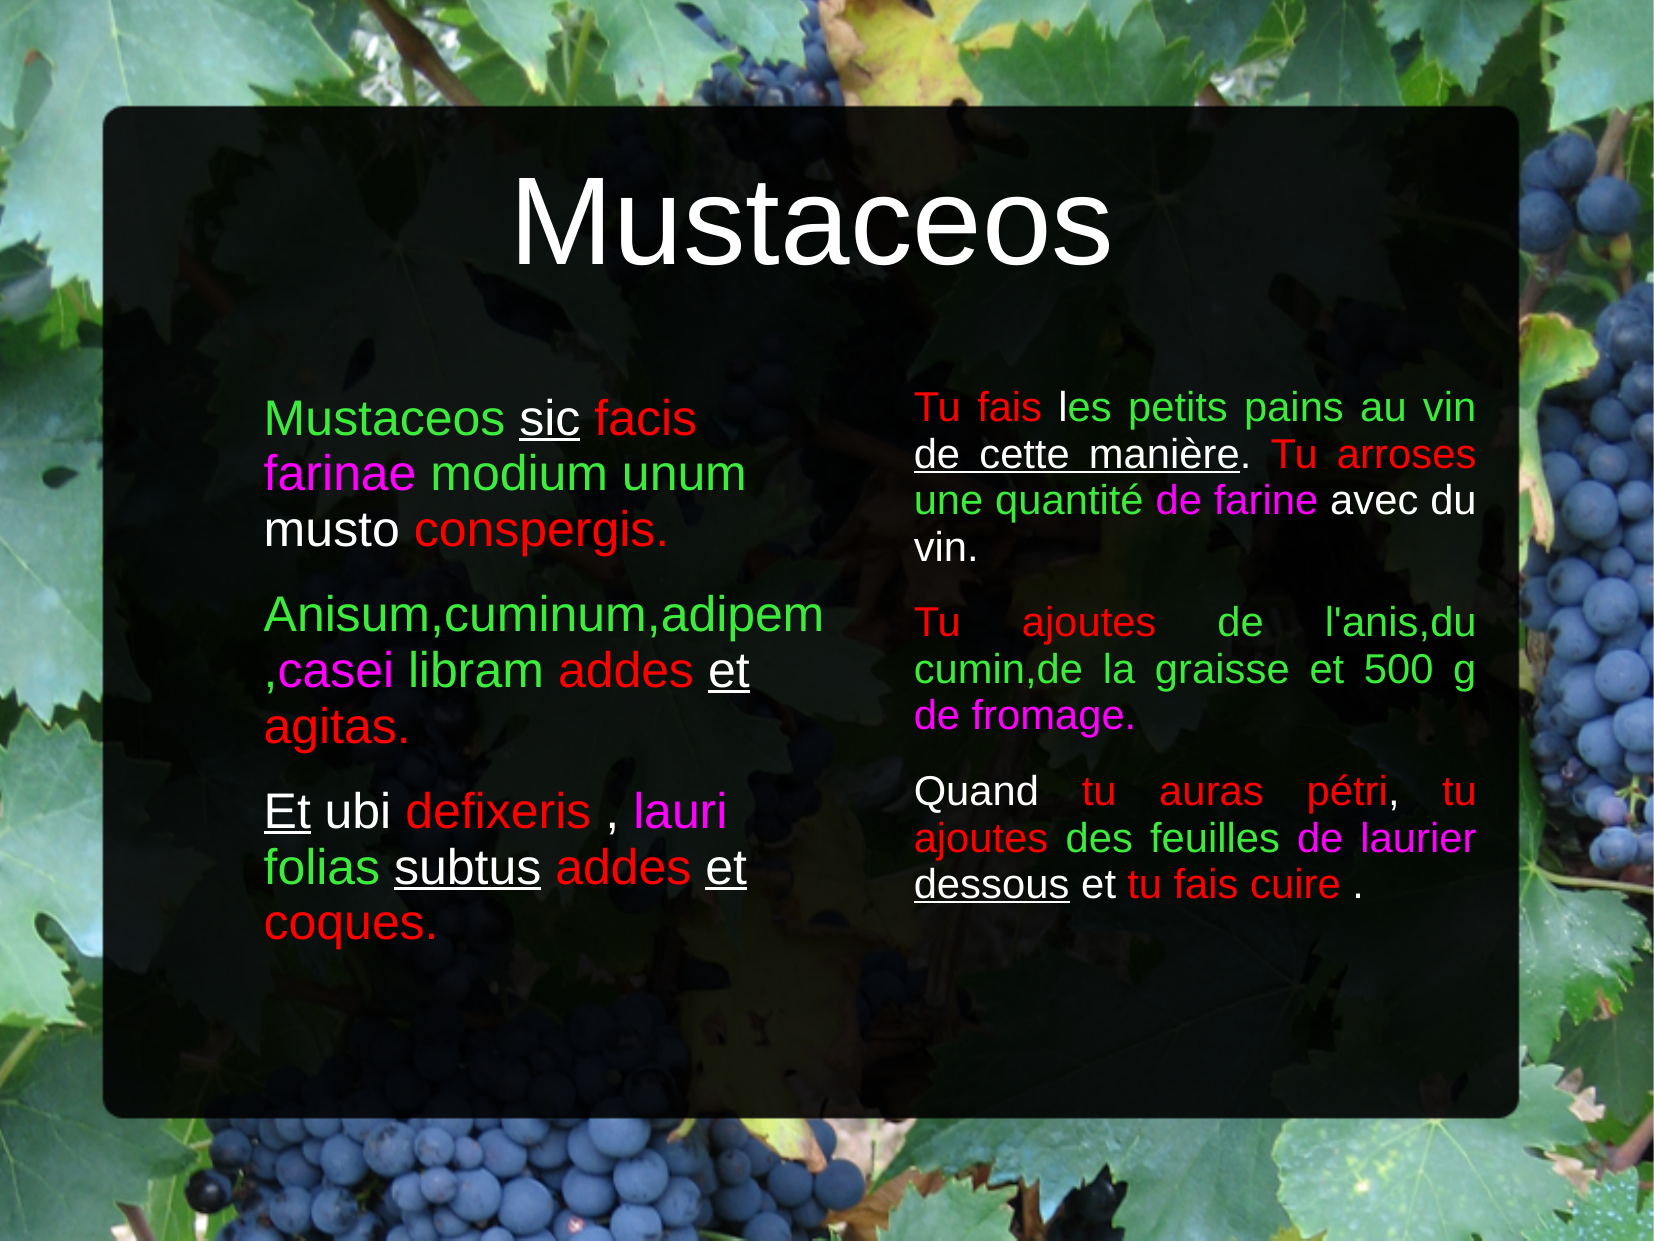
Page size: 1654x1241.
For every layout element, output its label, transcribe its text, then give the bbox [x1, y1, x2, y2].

picture [0, 0, 1654, 1241]
title Mustaceos [118, 117, 1506, 325]
list Mustaceos sic facis farinae modium unum musto conspergis. Anisum,cuminum,adipem,casei libram addes et agitas. Et ubi defixeris , lauri folias subtus addes et coques. [192, 389, 827, 1110]
list Tu fais les petits pains au vin de cette manière. Tu arroses une quantité de farine avec du vin. Tu ajoutes de l'anis,du cumin,de la graisse et 500 g de fromage. Quand tu auras pétri, tu ajoutes des feuilles de laurier dessous et tu fais cuire . [842, 383, 1477, 1104]
